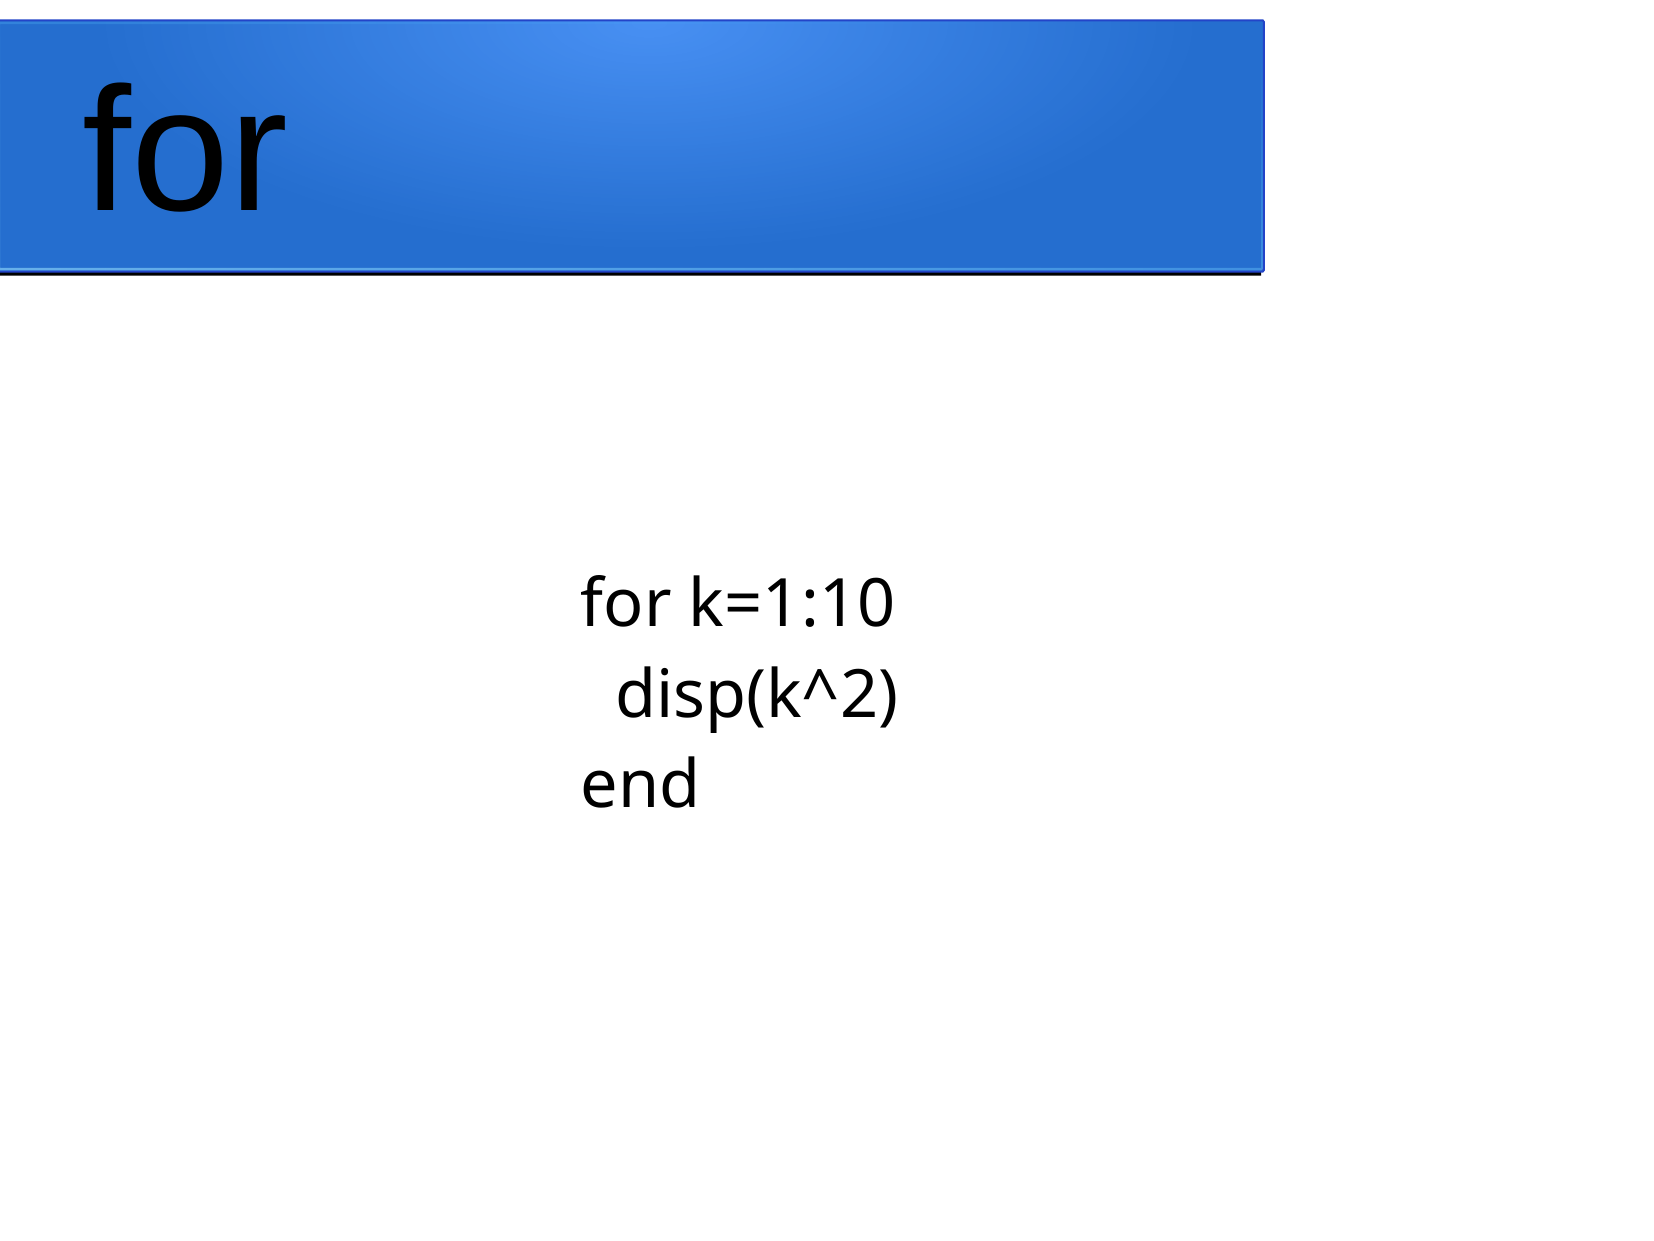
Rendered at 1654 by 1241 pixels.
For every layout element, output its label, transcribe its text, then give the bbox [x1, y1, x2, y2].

title for [82, 47, 1235, 252]
list for k=1:10 disp(k^2) end [510, 555, 1148, 886]
